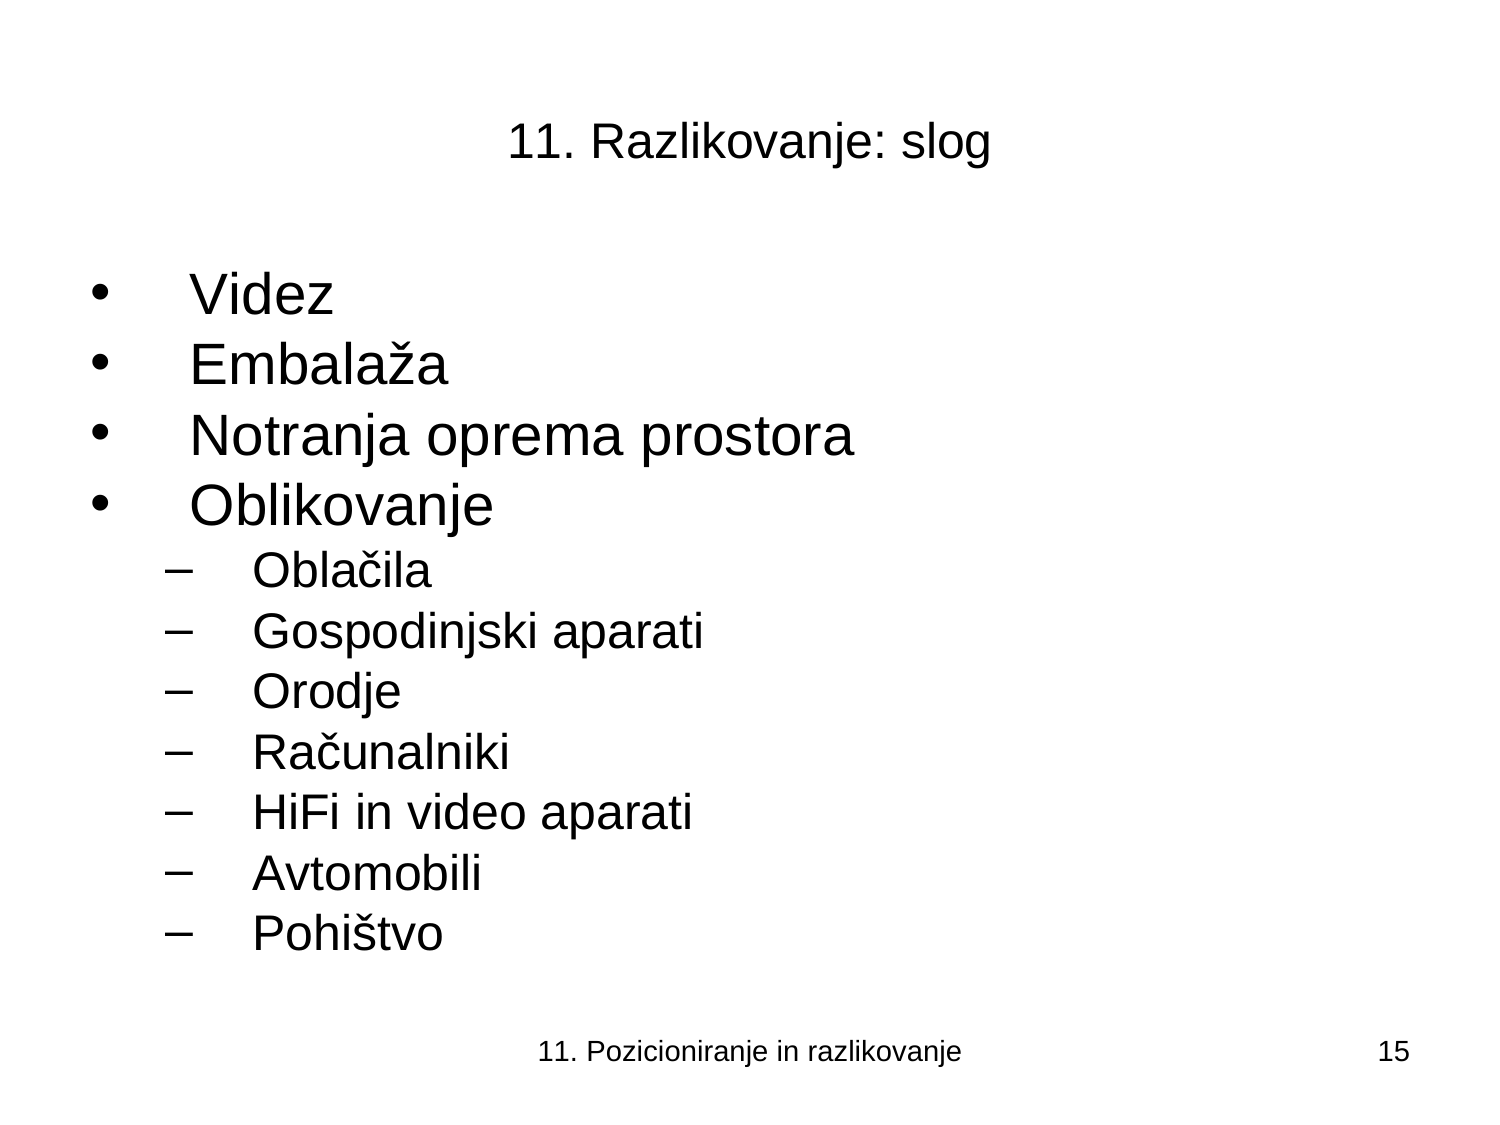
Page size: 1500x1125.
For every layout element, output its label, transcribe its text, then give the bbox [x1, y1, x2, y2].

text_box 11. Pozicioniranje in razlikovanje [512, 1024, 988, 1103]
title 11. Razlikovanje: slog [75, 45, 1426, 233]
text_box <number> [1074, 1024, 1426, 1103]
list Videz Embalaža Notranja oprema prostora Oblikovanje Oblačila Gospodinjski aparati Orodje Računalniki HiFi in video aparati Avtomobili Pohištvo [75, 262, 1426, 1006]
